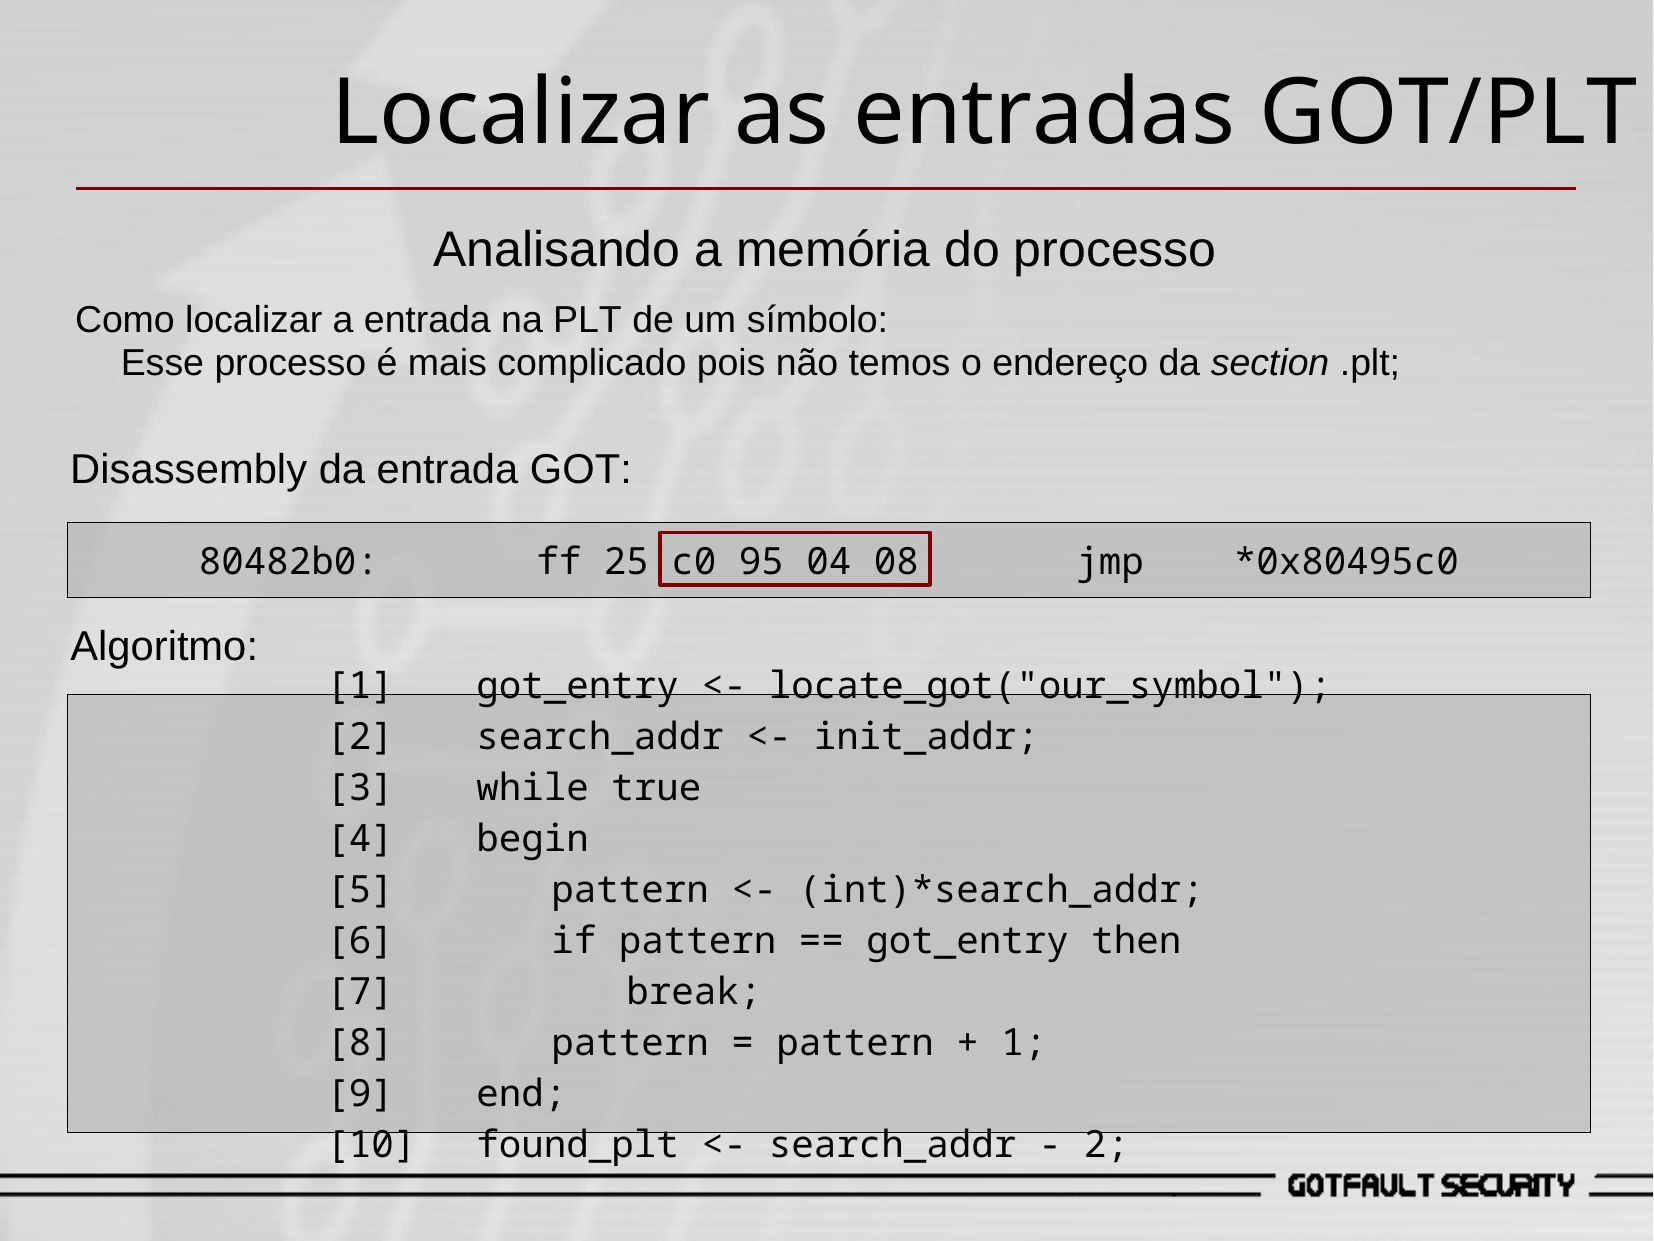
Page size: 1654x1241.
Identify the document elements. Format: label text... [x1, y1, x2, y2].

text_box Localizar as entradas GOT/PLT [15, 38, 1653, 196]
text_box [1] got_entry <- locate_got("our_symbol"); [2] search_addr <- init_addr; [3] while true [4] begin [5] pattern <- (int)*search_addr; [6] if pattern == got_entry then [7] break; [8] pattern = pattern + 1; [9] end; [10] found_plt <- search_addr - 2; [67, 694, 1591, 1133]
text_box Disassembly da entrada GOT: [60, 442, 788, 501]
text_box 80482b0: ff 25 c0 95 04 08 jmp *0x80495c0 [67, 522, 1591, 598]
text_box [660, 532, 931, 586]
picture [0, 0, 1654, 1241]
text_box Algoritmo: [60, 619, 788, 678]
text_box Como localizar a entrada na PLT de um símbolo: Esse processo é mais complicado pois não temos o endereço da section .plt; [60, 291, 1576, 401]
text_box Analisando a memória do processo [52, 213, 1598, 291]
